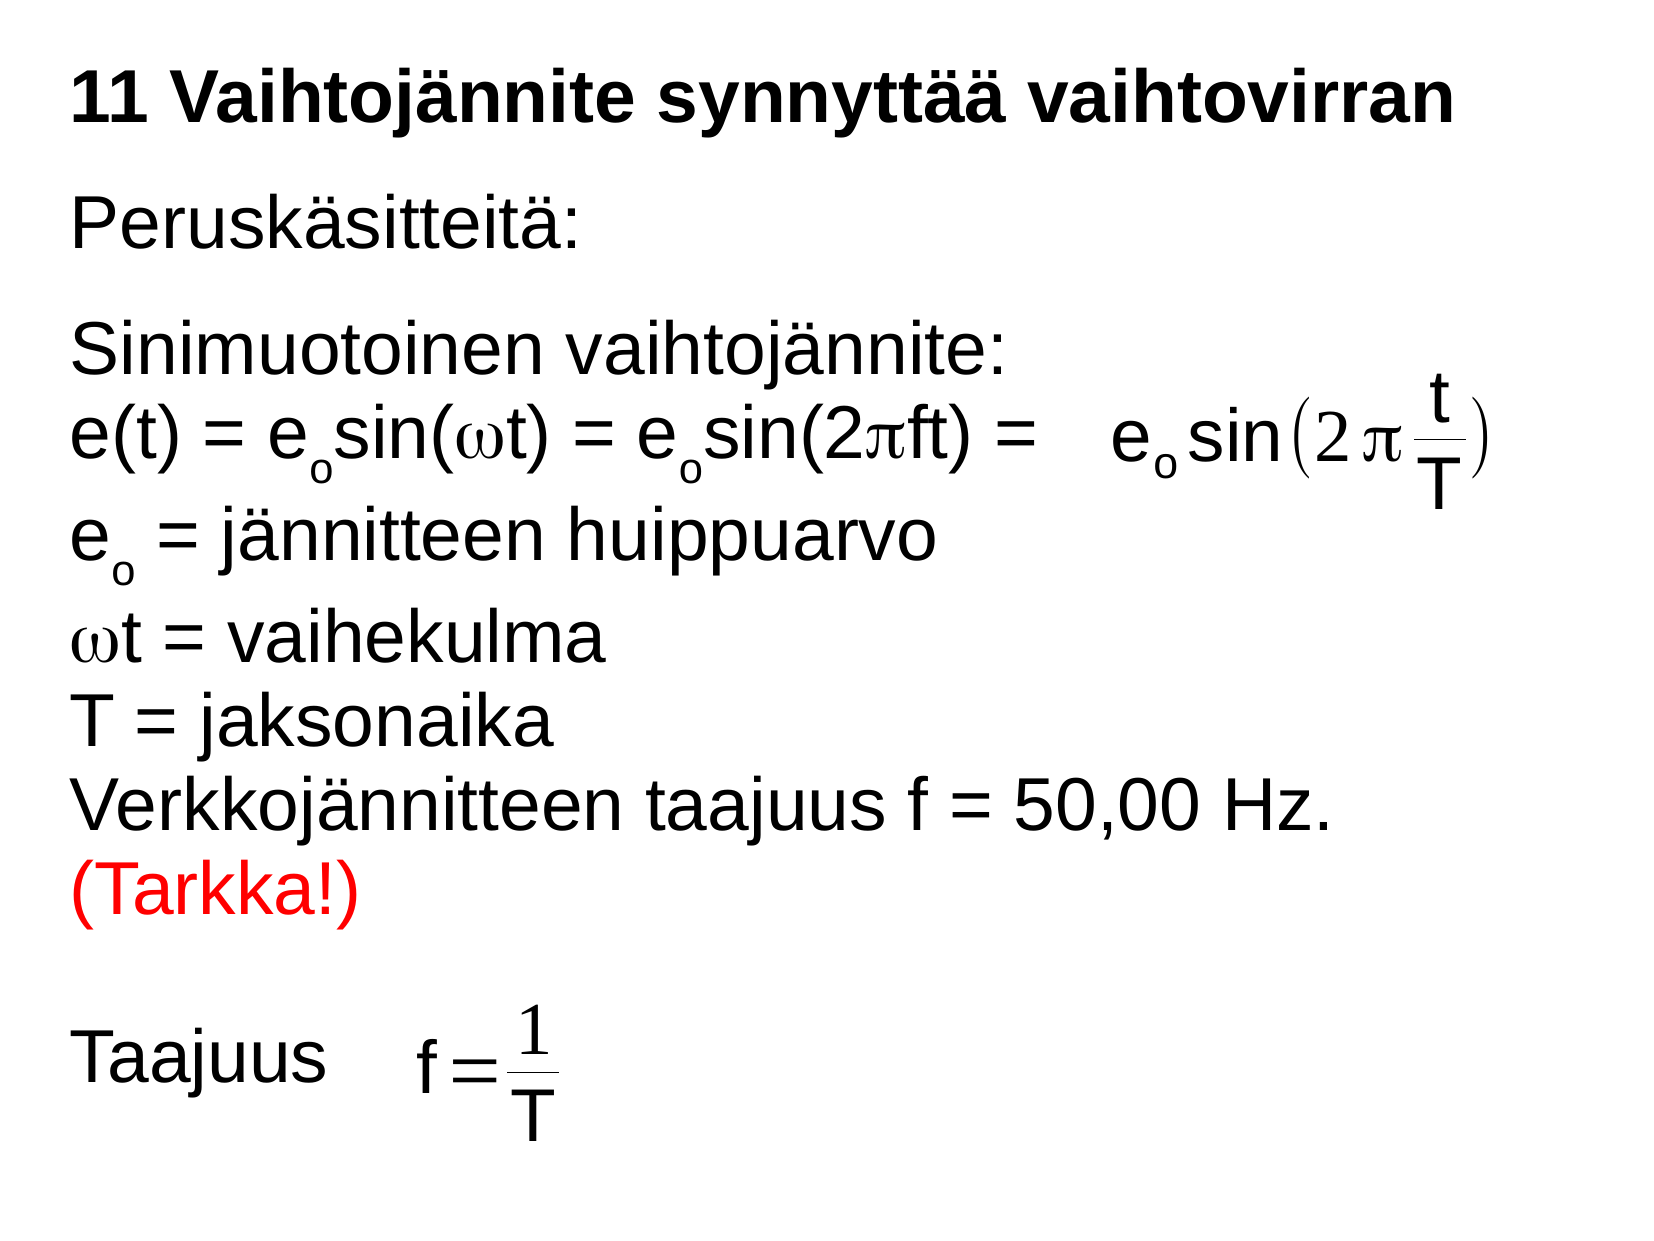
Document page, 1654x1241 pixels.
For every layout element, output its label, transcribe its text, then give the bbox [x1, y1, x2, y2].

chart [1103, 354, 1501, 526]
text_box 11 Vaihtojännite synnyttää vaihtovirran Peruskäsitteitä: Sinimuotoinen vaihtojännite: e(t) = eosin(wt) = eosin(2pft) = eo = jännitteen huippuarvo wt = vaihekulma T = jaksonaika Verkkojännitteen taajuus f = 50,00 Hz.(Tarkka!) Taajuus [55, 47, 1489, 1191]
chart [406, 987, 567, 1158]
